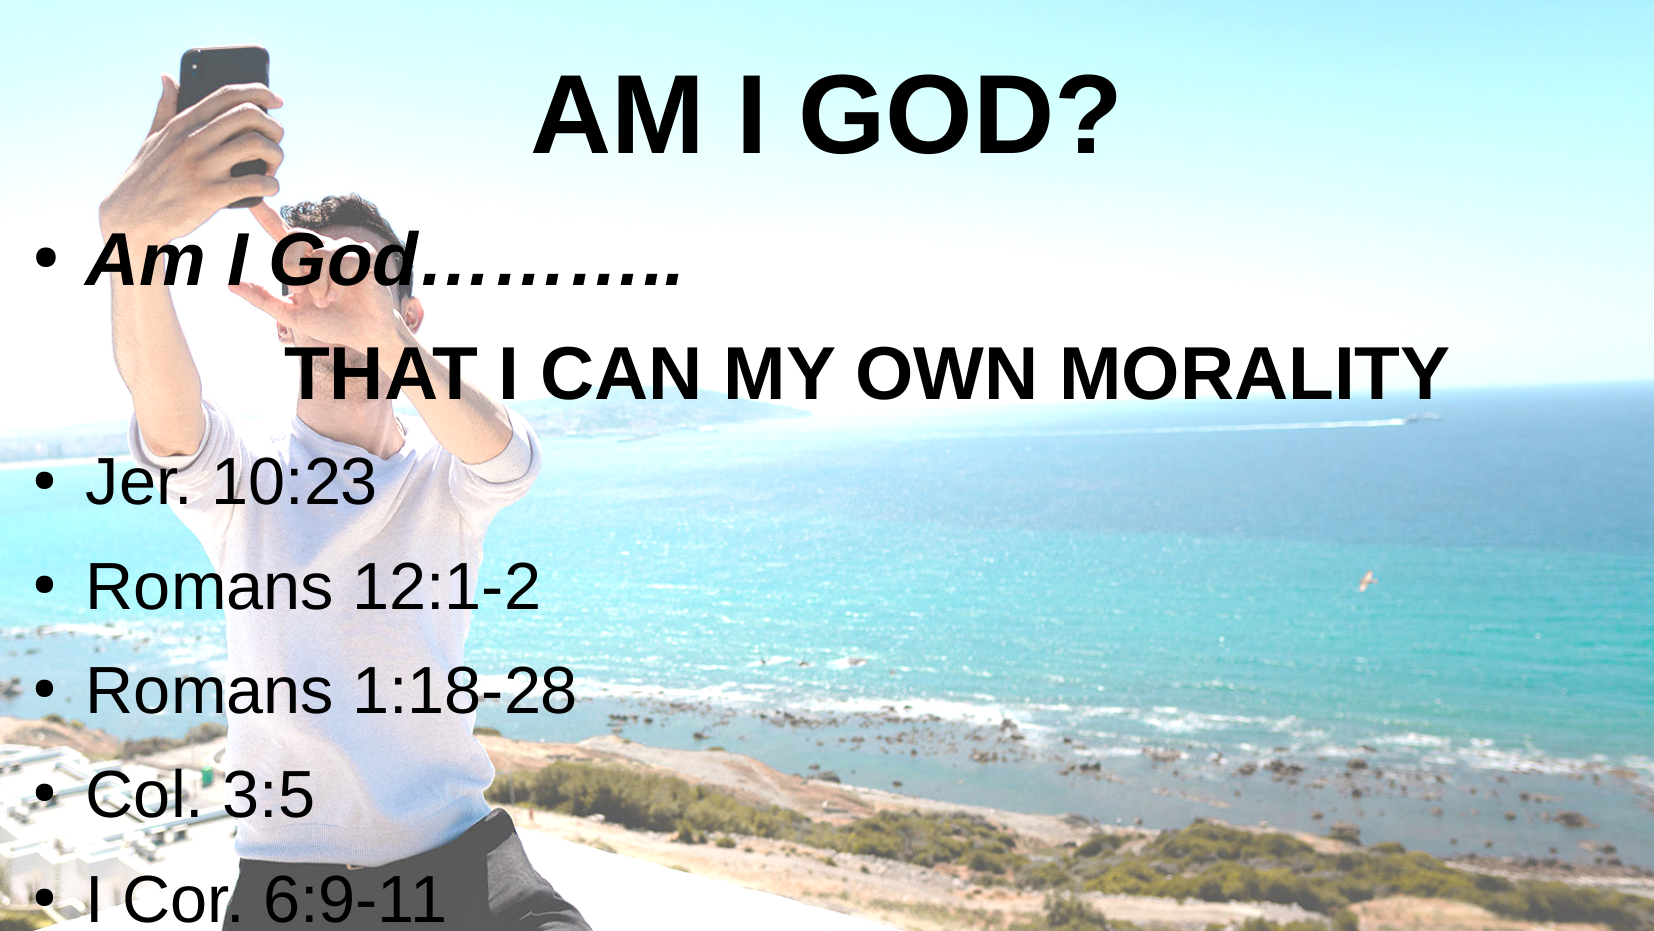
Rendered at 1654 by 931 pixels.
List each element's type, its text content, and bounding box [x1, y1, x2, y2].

title AM I GOD? [82, 37, 1571, 193]
picture [0, 0, 1654, 931]
list Am I God……….. THAT I CAN MY OWN MORALITY Jer. 10:23 Romans 12:1-2 Romans 1:18-28 Col. 3:5 I Cor. 6:9-11 [15, 217, 1651, 931]
